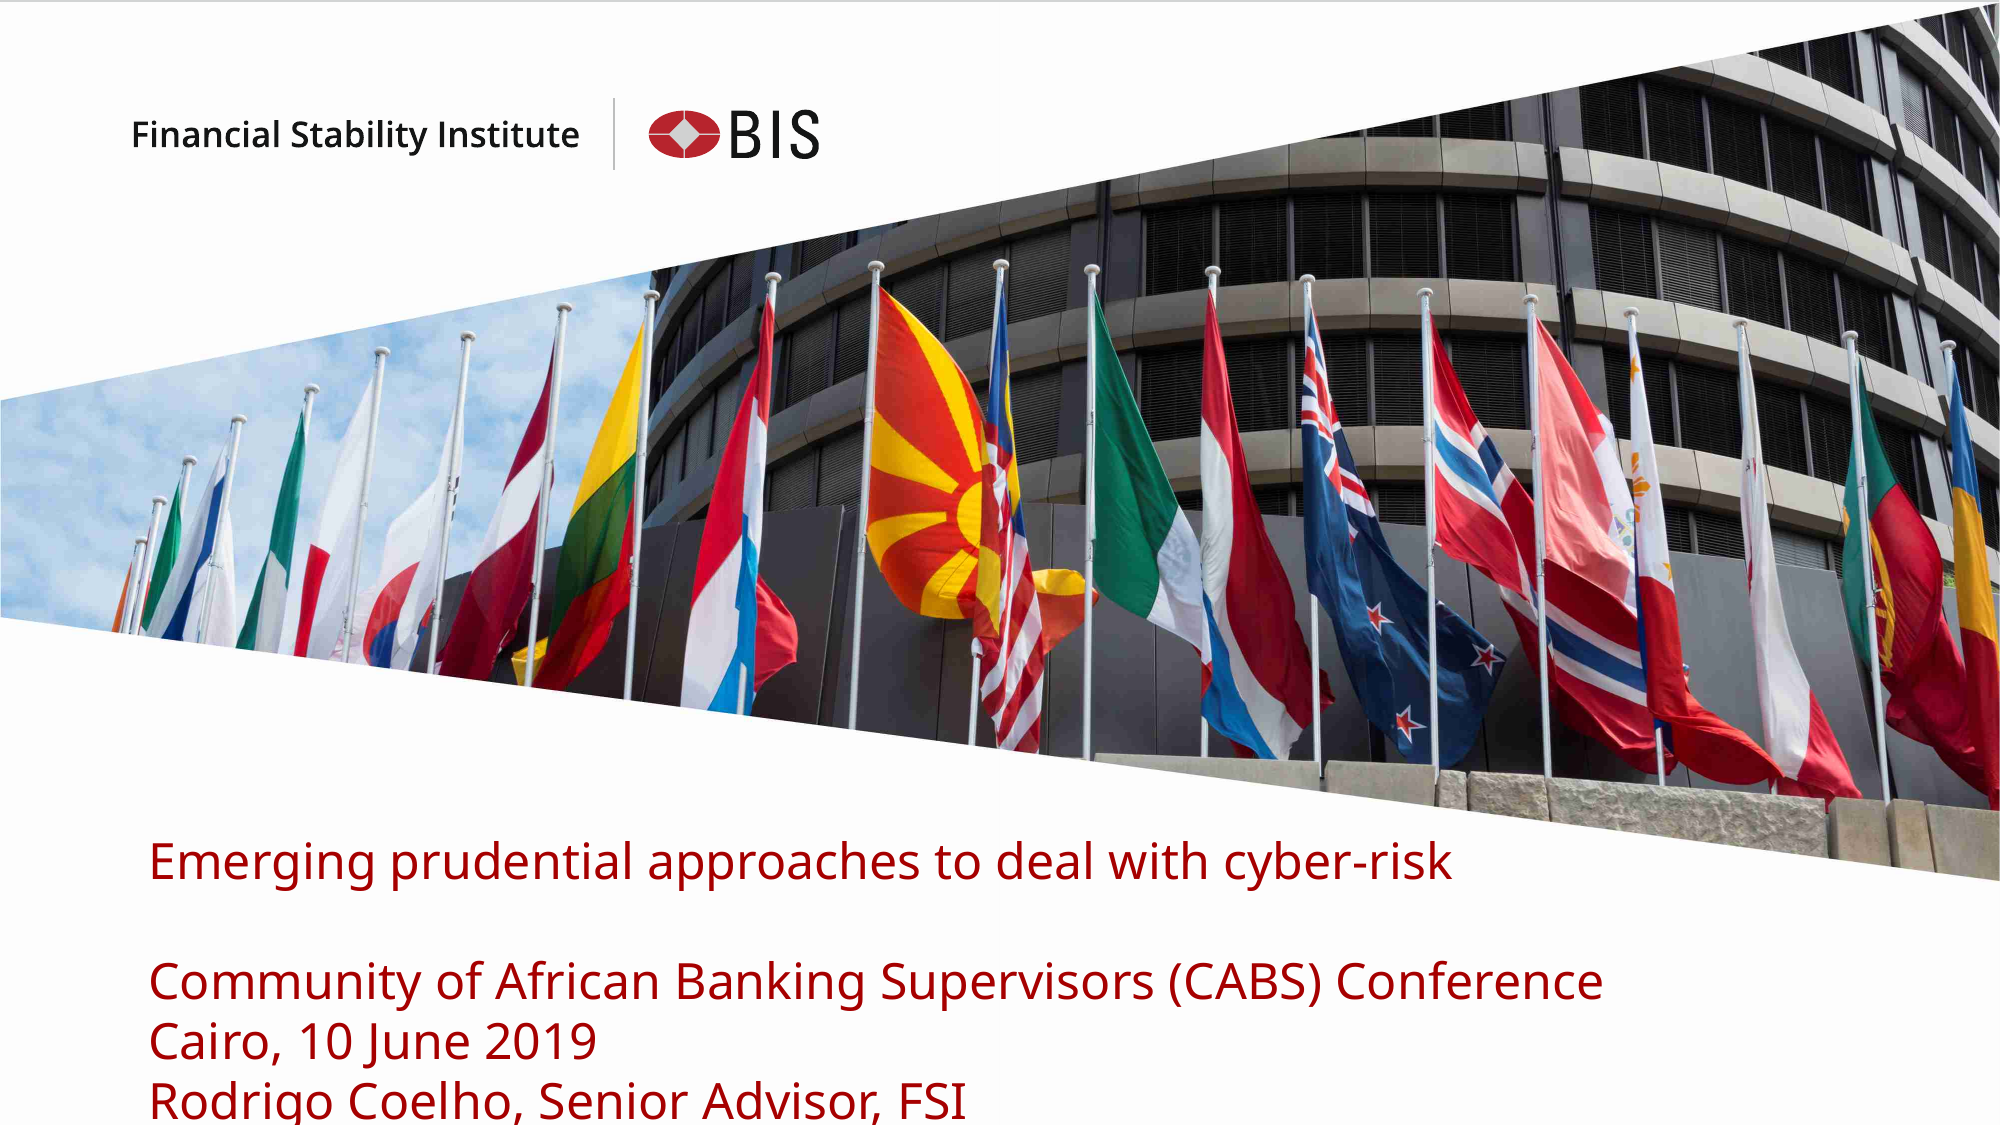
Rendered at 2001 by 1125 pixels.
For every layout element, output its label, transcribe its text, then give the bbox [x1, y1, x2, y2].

picture [281, 1095, 296, 1116]
picture [0, 2, 2000, 1125]
subtitle Community of African Banking Supervisors (CABS) Conference Cairo, 10 June 2019 Rodrigo Coelho, Senior Advisor, FSI [133, 941, 1910, 1049]
title Emerging prudential approaches to deal with cyber-risk [133, 822, 1733, 941]
